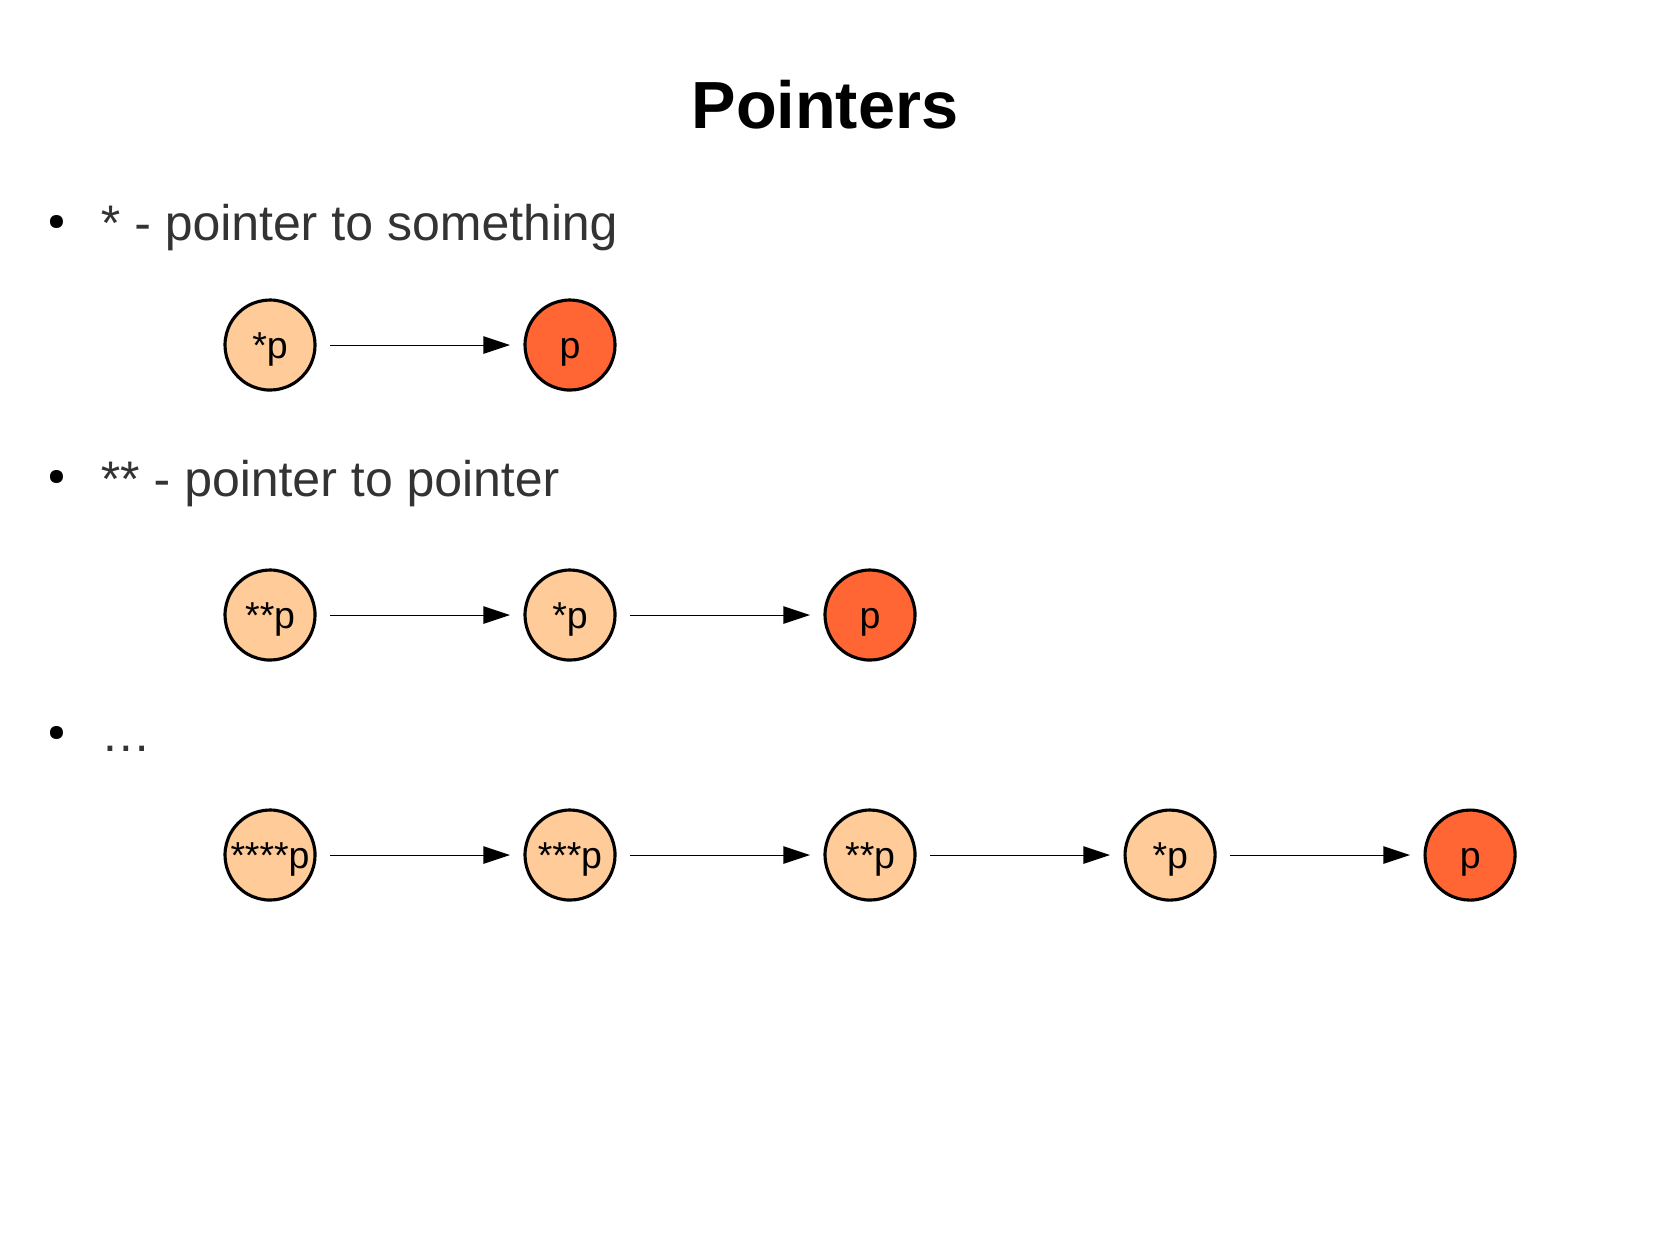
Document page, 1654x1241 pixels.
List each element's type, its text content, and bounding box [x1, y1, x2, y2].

text_box ***p [525, 810, 616, 901]
text_box *p [1125, 810, 1216, 901]
text_box ****p [225, 810, 316, 901]
text_box p [825, 570, 916, 661]
list * - pointer to something ** - pointer to pointer … [30, 195, 1621, 1216]
text_box **p [825, 810, 916, 901]
text_box **p [225, 570, 316, 661]
title Pointers [30, 30, 1621, 181]
text_box p [525, 300, 616, 391]
text_box *p [525, 570, 616, 661]
text_box *p [225, 300, 316, 391]
text_box p [1425, 810, 1516, 901]
